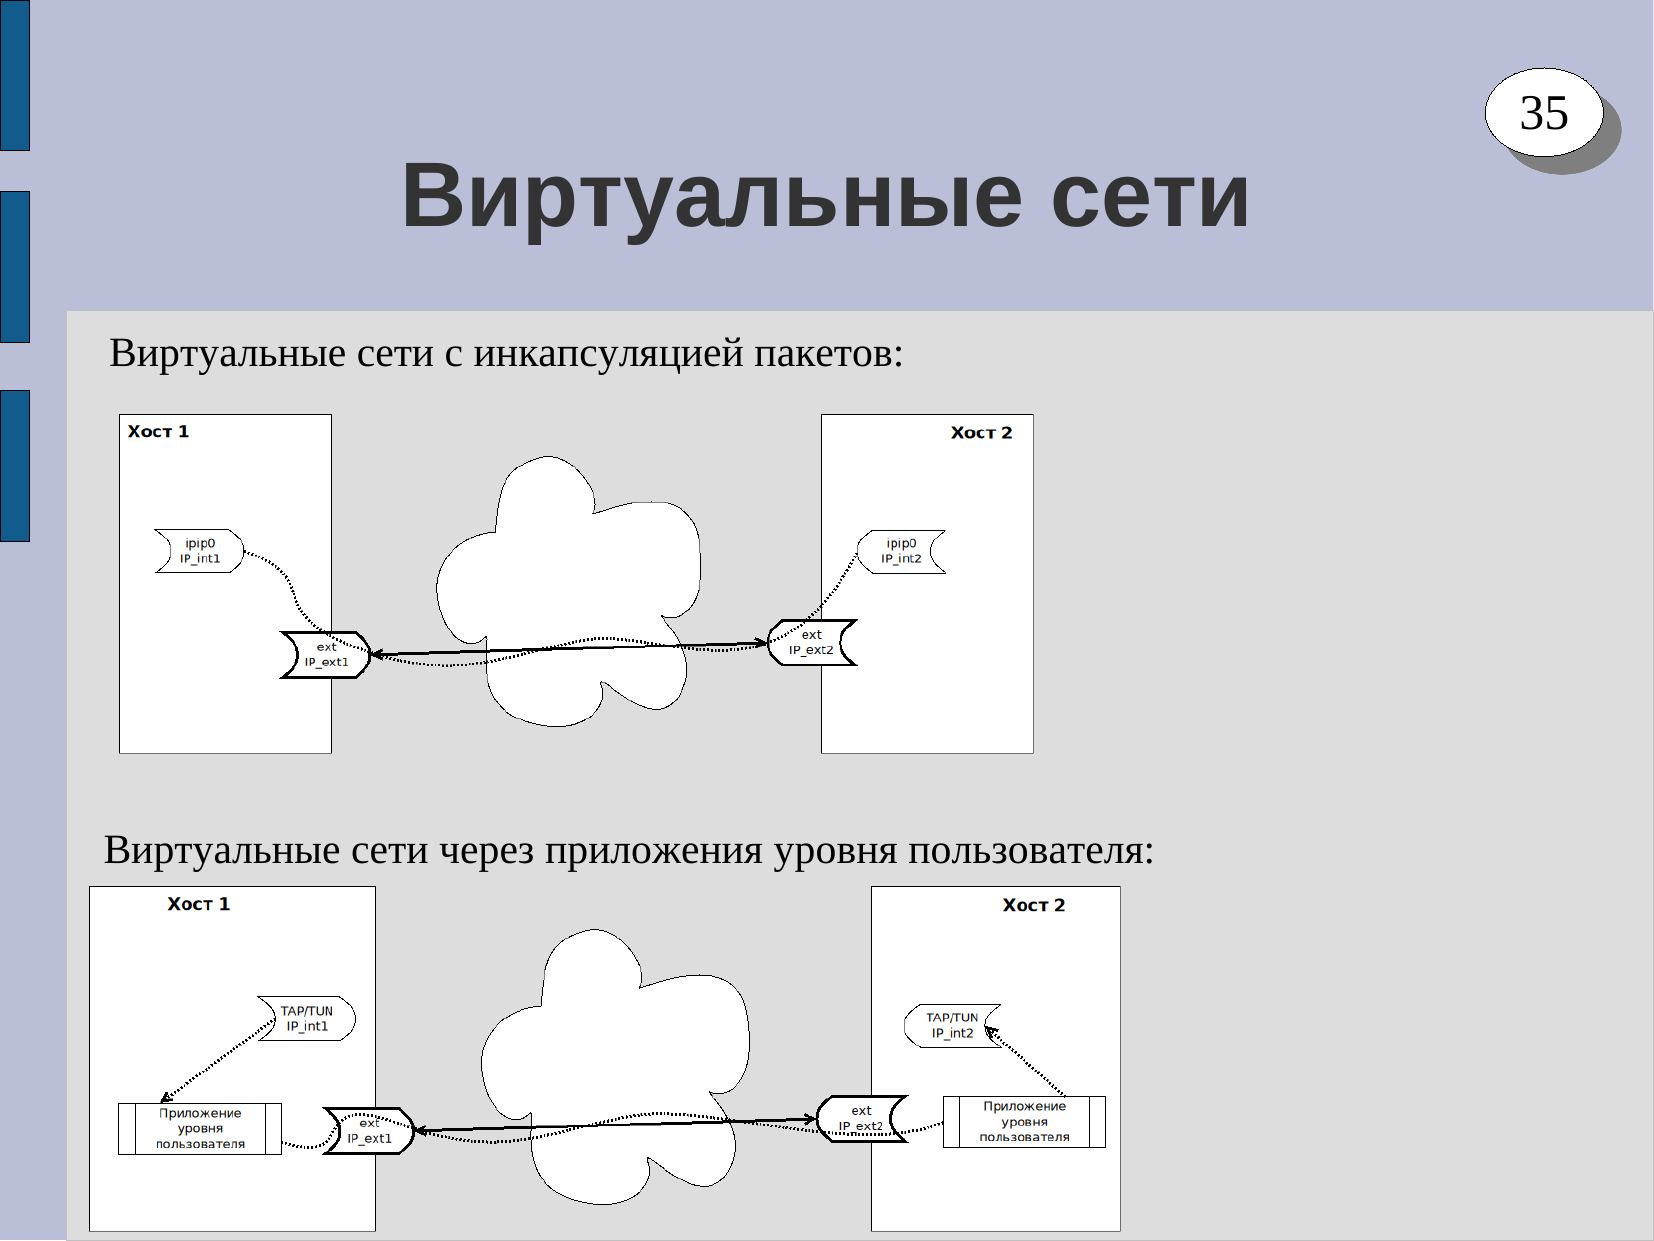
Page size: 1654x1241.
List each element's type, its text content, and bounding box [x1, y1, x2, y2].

picture [118, 413, 1034, 754]
title Виртуальные сети [121, 91, 1534, 299]
text_box Виртуальные сети через приложения уровня пользователя: [88, 826, 1414, 882]
text_box Виртуальные сети с инкапсуляцией пакетов: [94, 329, 1095, 384]
text_box 35 [1485, 67, 1604, 157]
picture [88, 885, 1121, 1232]
